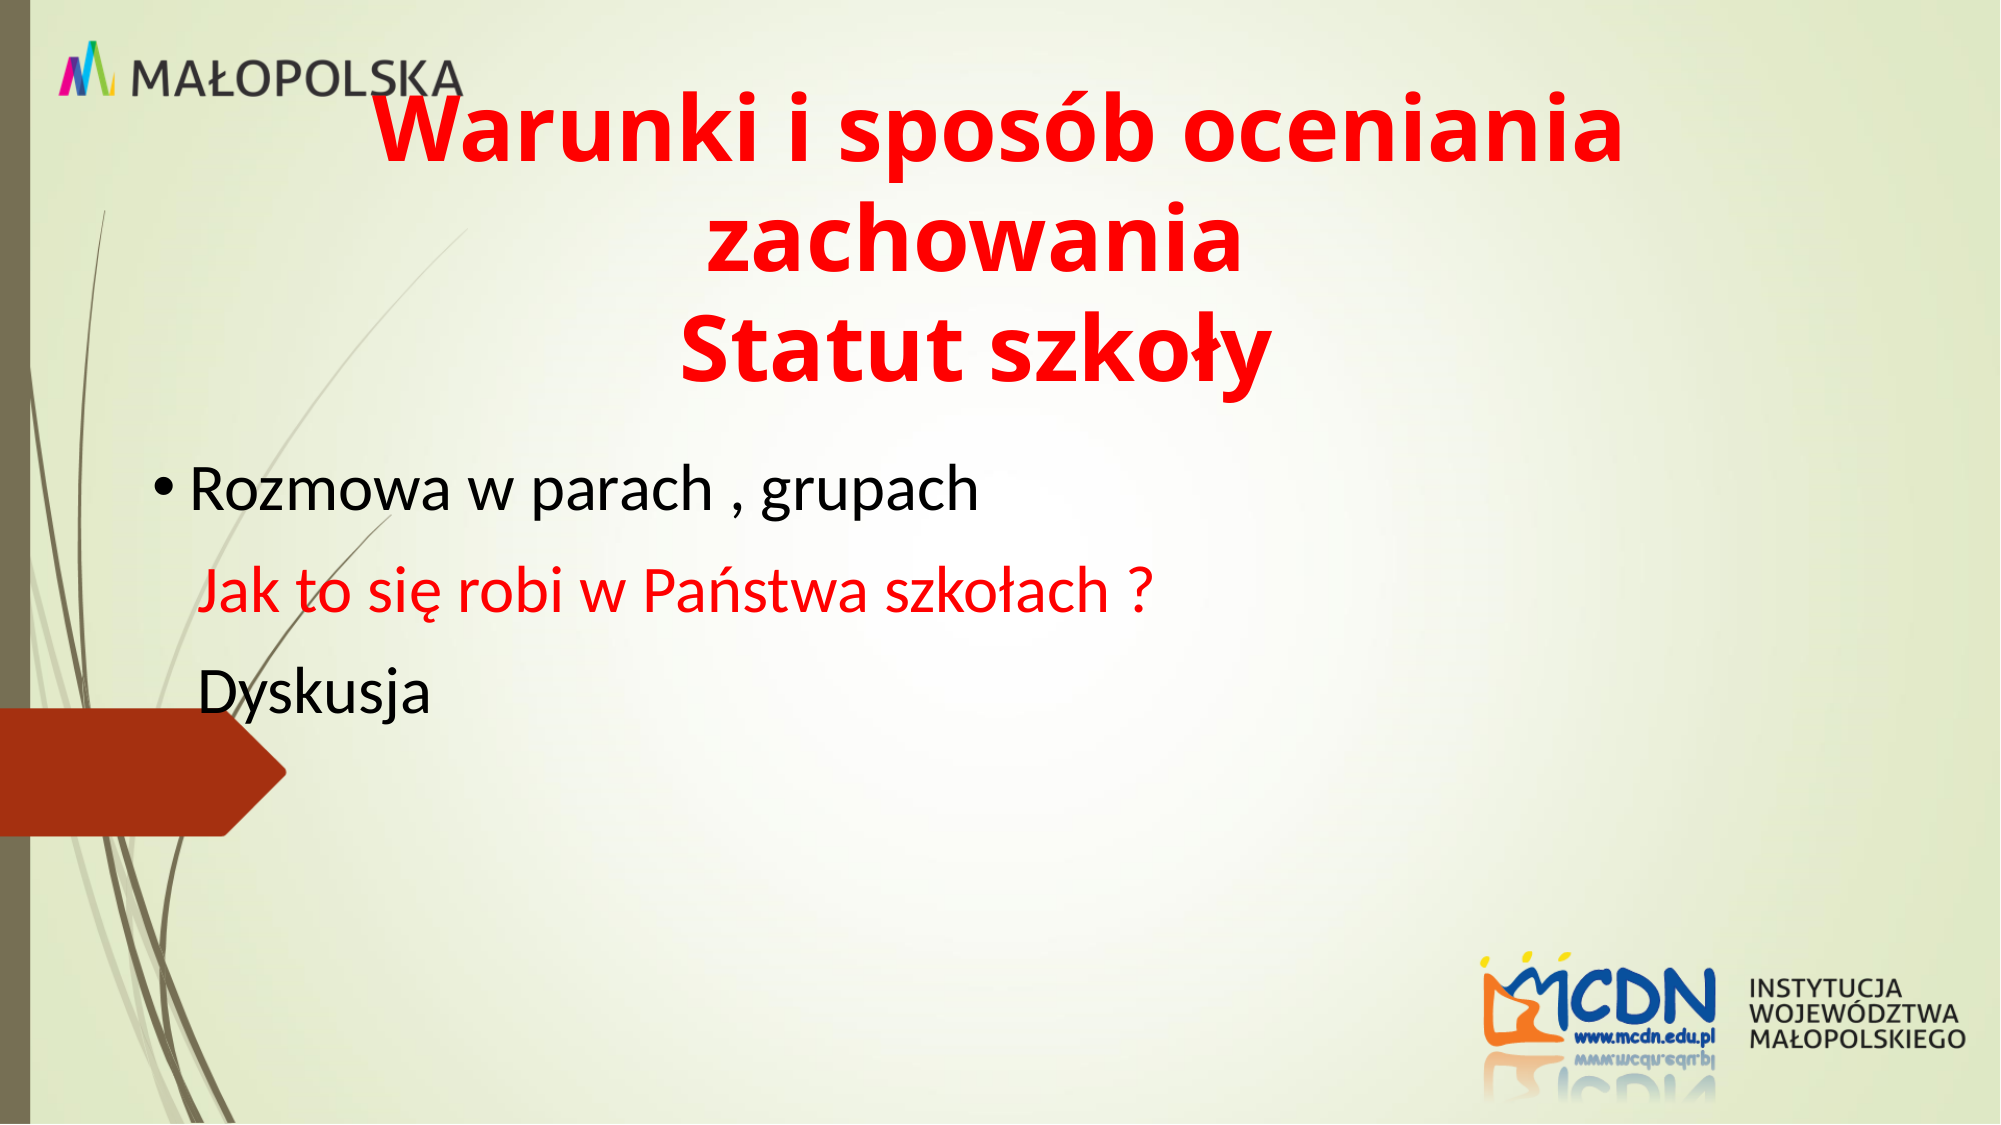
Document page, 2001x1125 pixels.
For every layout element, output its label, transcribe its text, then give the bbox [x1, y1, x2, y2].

title Warunki i sposób oceniania zachowania Statut szkoły [137, 59, 1863, 410]
picture [0, 0, 2001, 1125]
list Rozmowa w parach , grupach Jak to się robi w Państwa szkołach ? Dyskusja [137, 445, 1863, 1014]
